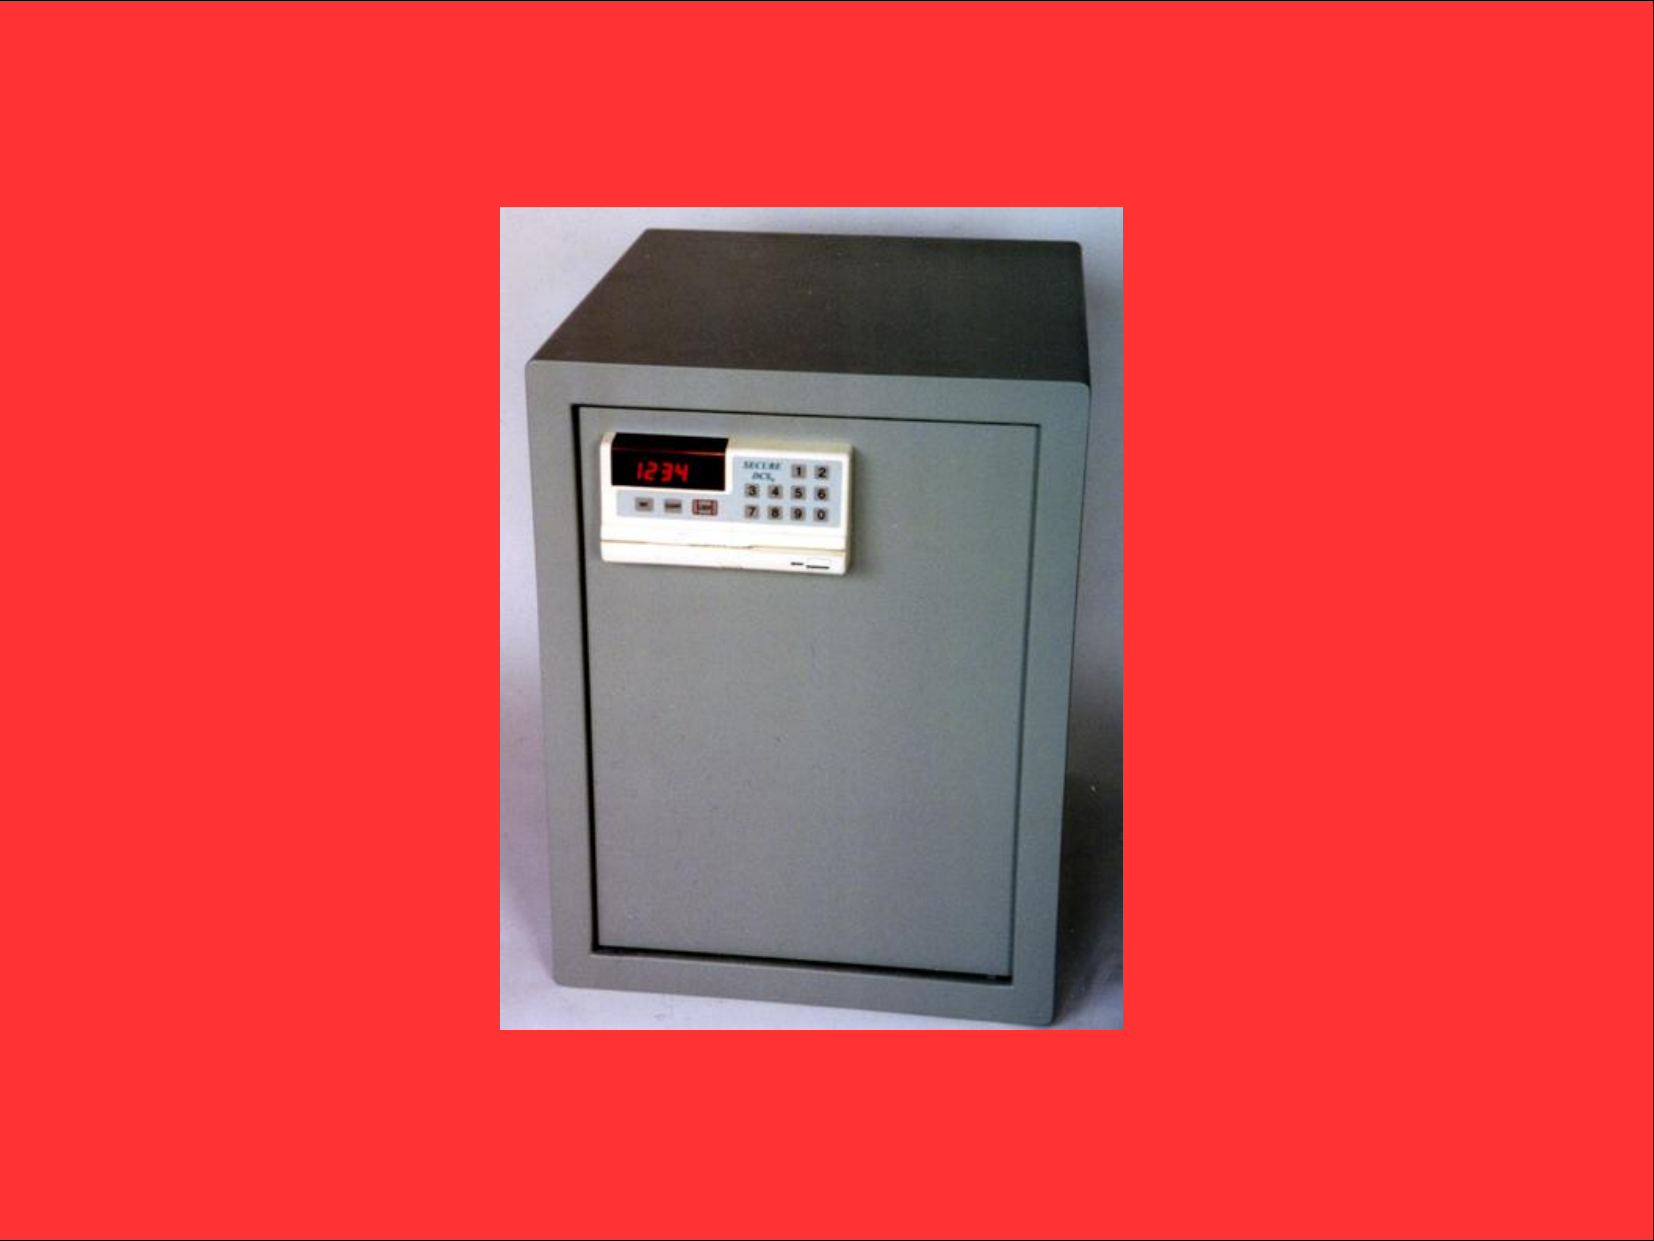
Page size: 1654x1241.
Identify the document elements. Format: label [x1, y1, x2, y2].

picture [500, 207, 1123, 1030]
text_box [0, 0, 1654, 1241]
